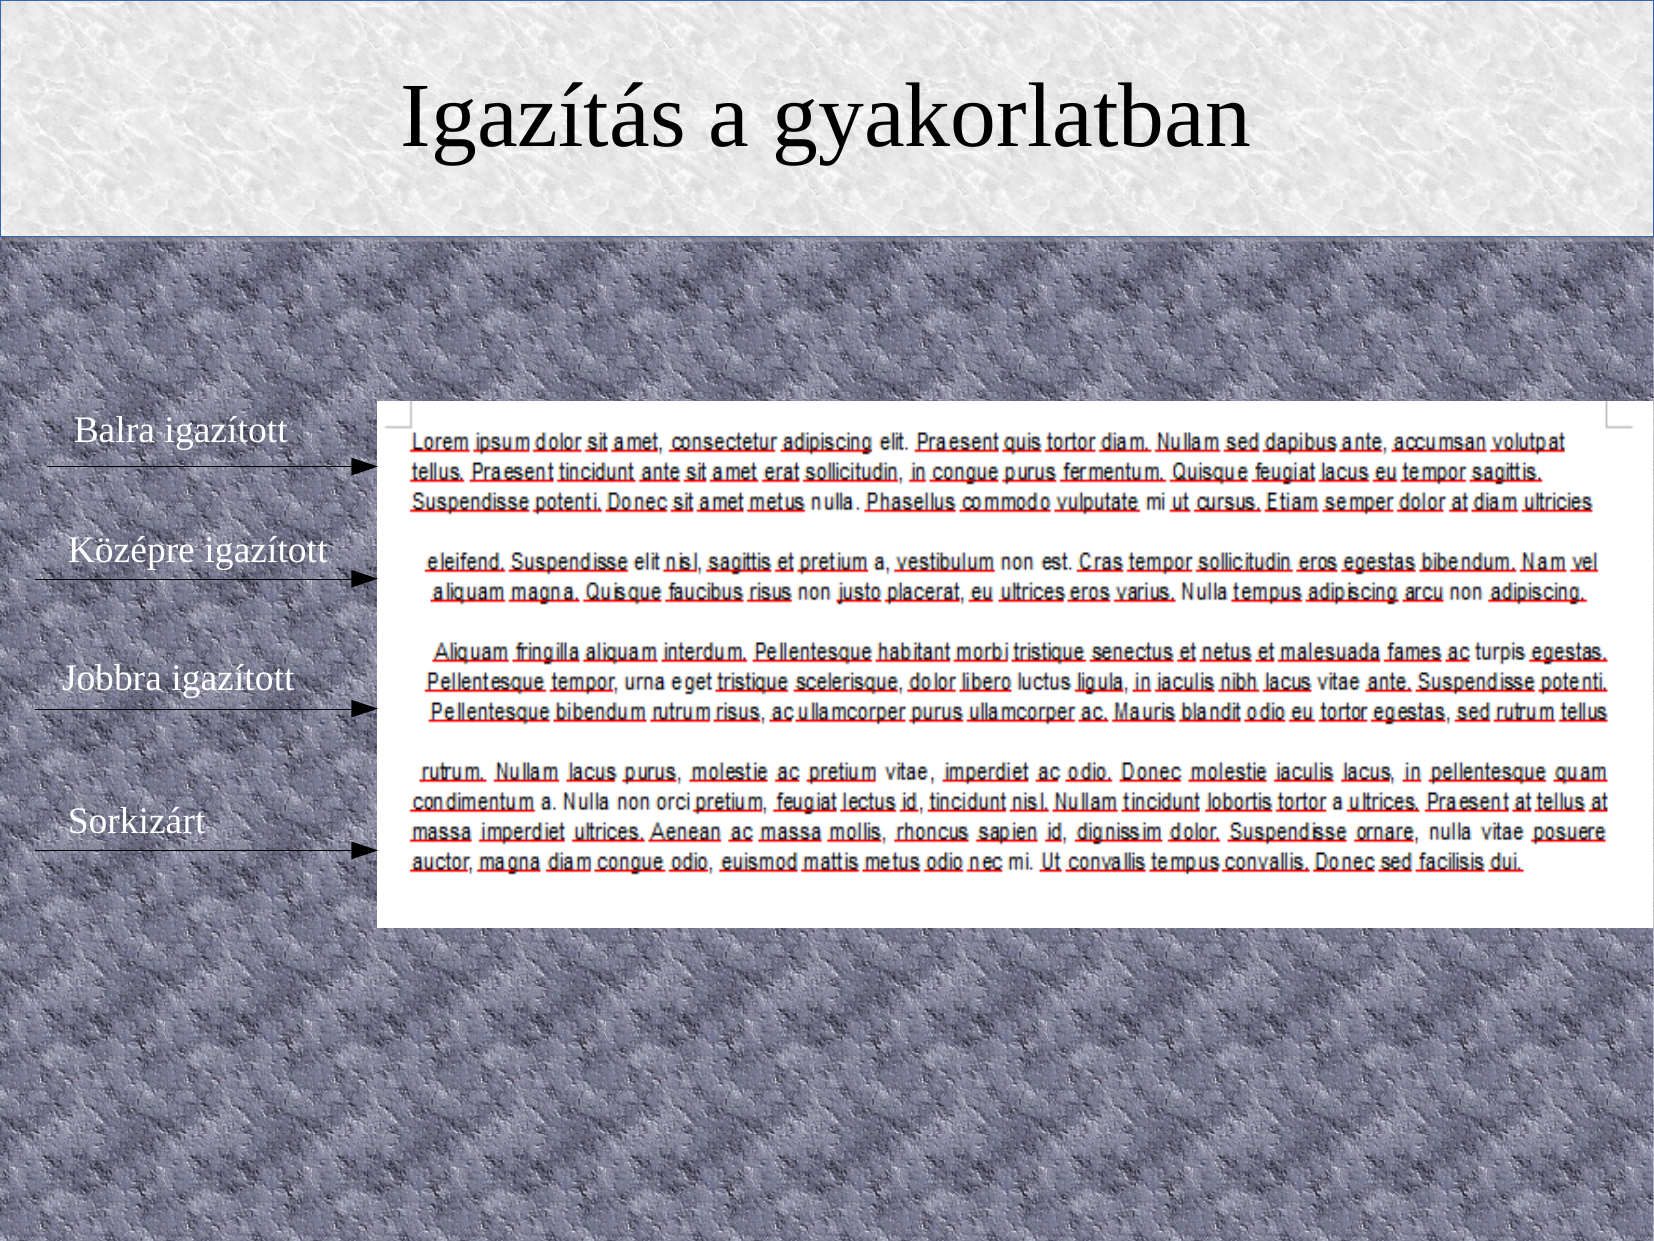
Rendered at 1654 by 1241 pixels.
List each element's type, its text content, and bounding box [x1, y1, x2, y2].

text_box Jobbra igazított [47, 649, 390, 707]
title Igazítás a gyakorlatban [141, 11, 1512, 219]
picture [1, 1, 1653, 236]
text_box Középre igazított [53, 521, 378, 579]
text_box Sorkizárt [53, 793, 597, 851]
picture [0, 237, 1654, 1241]
text_box Balra igazított [59, 401, 319, 459]
